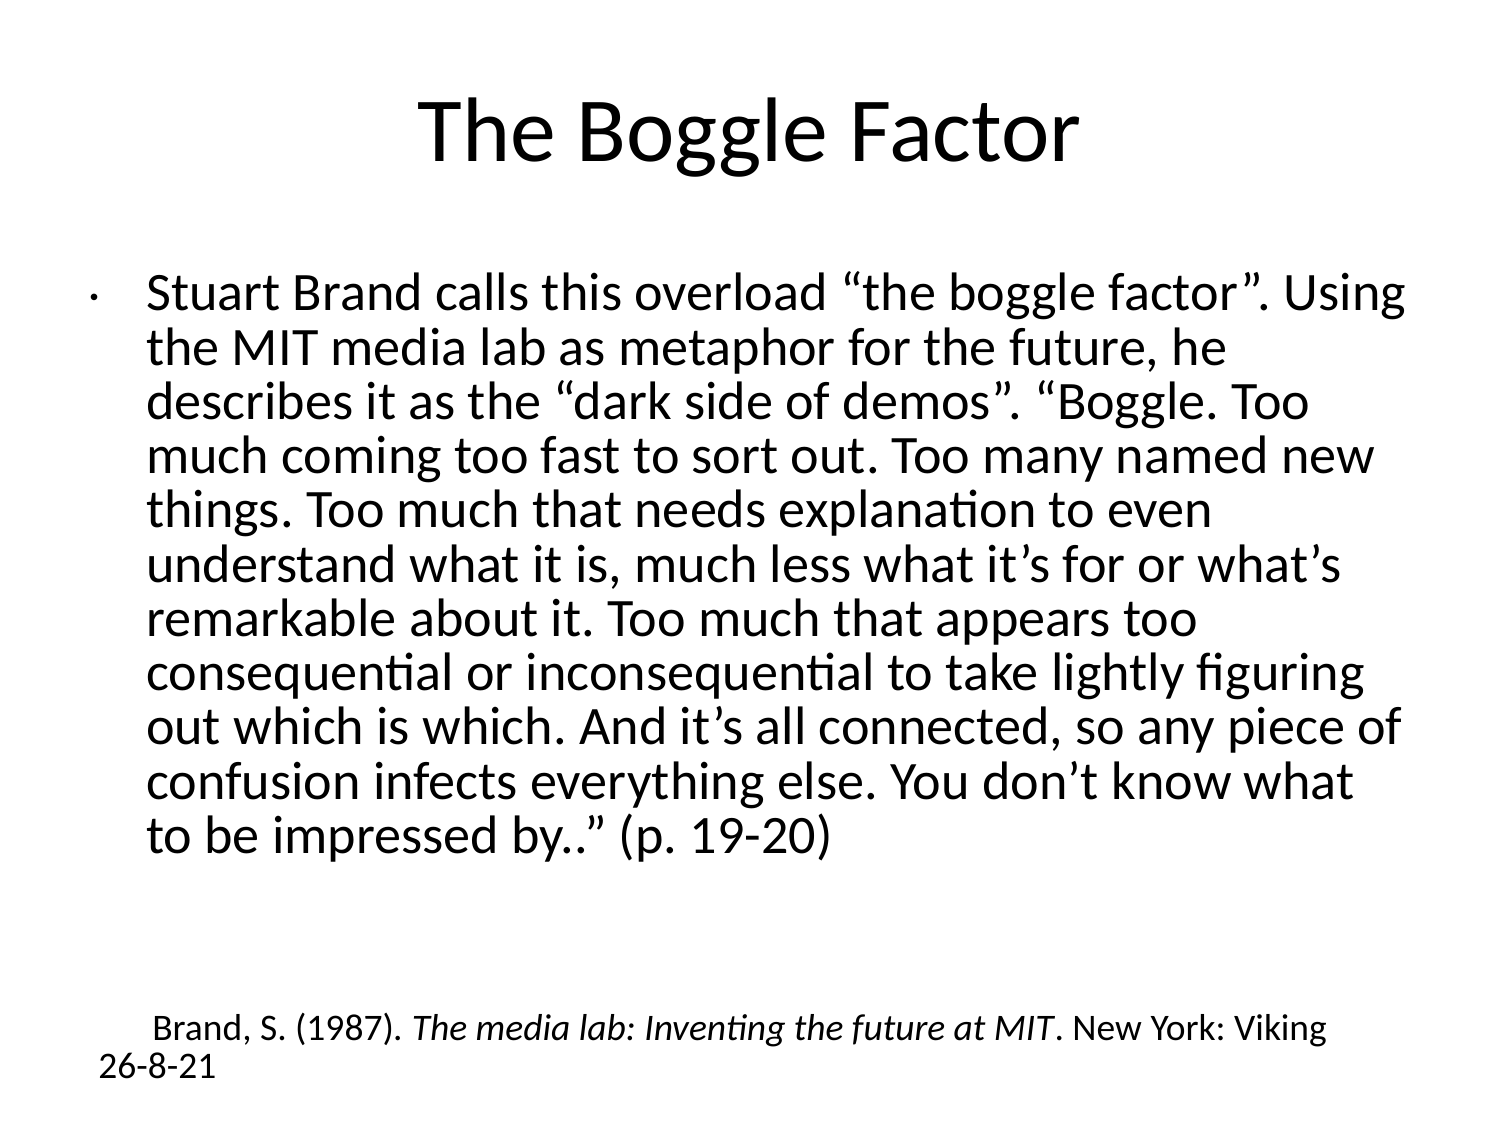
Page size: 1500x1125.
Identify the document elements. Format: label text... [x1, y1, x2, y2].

text_box Brand, S. (1987). The media lab: Inventing the future at MIT. New York: Viking [137, 1004, 1359, 1066]
list Stuart Brand calls this overload “the boggle factor”. Using the MIT media lab as metaphor for the future, he describes it as the “dark side of demos”. “Boggle. Too much coming too fast to sort out. Too many named new things. Too much that needs explanation to even understand what it is, much less what it’s for or what’s remarkable about it. Too much that appears too consequential or inconsequential to take lightly figuring out which is which. And it’s all connected, so any piece of confusion infects everything else. You don’t know what to be impressed by..” (p. 19-20) [75, 262, 1425, 1005]
title The Boggle Factor [75, 45, 1425, 233]
